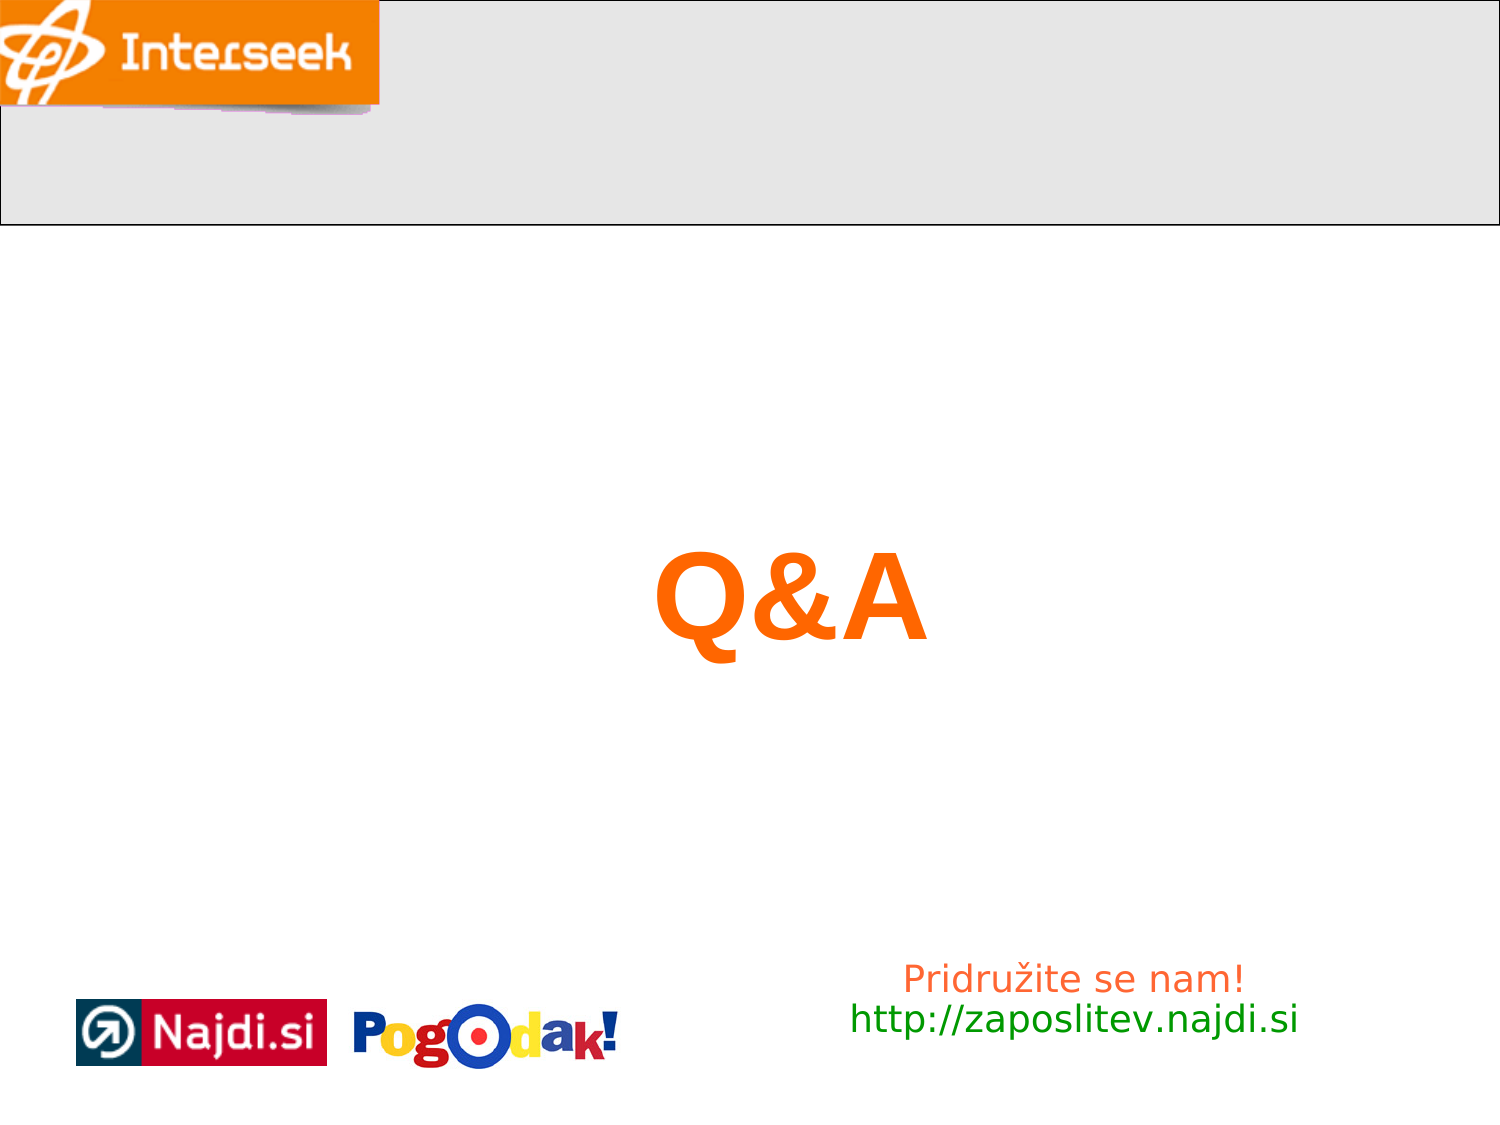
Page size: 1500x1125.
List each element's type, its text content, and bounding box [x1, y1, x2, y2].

picture [82, 1005, 135, 1059]
text_box Pridružite se nam! http://zaposlitev.najdi.si [649, 952, 1500, 1108]
picture [142, 999, 327, 1066]
text_box [0, 0, 1500, 225]
list Q&A [123, 230, 1460, 1070]
picture [0, 0, 410, 120]
picture [348, 999, 621, 1073]
